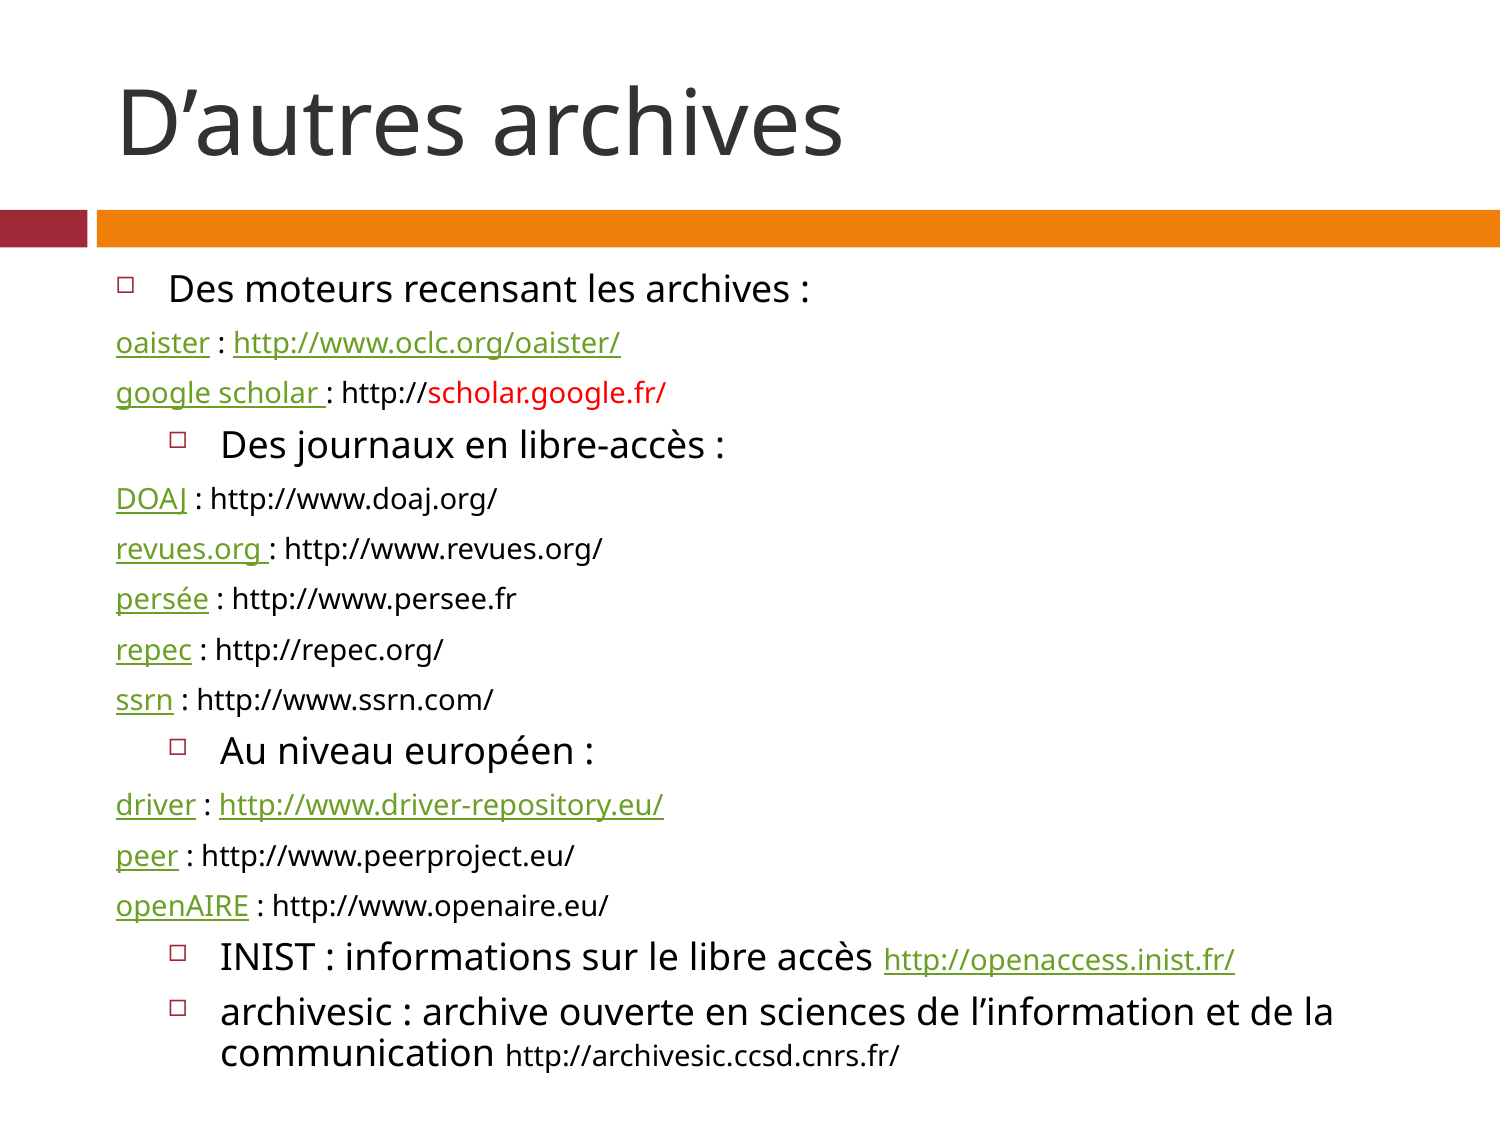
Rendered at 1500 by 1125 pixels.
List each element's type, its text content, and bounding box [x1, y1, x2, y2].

title D’autres archives [100, 37, 1438, 200]
list Des moteurs recensant les archives : oaister : http://www.oclc.org/oaister/ google scholar : http://scholar.google.fr/ Des journaux en libre-accès : DOAJ : http://www.doaj.org/ revues.org : http://www.revues.org/ persée : http://www.persee.fr repec : http://repec.org/ ssrn : http://www.ssrn.com/ Au niveau européen : driver : http://www.driver-repository.eu/ peer : http://www.peerproject.eu/ openAIRE : http://www.openaire.eu/ INIST : informations sur le libre accès http://openaccess.inist.fr/ archivesic : archive ouverte en sciences de l’information et de la communication http://archivesic.ccsd.cnrs.fr/ [100, 262, 1438, 1063]
